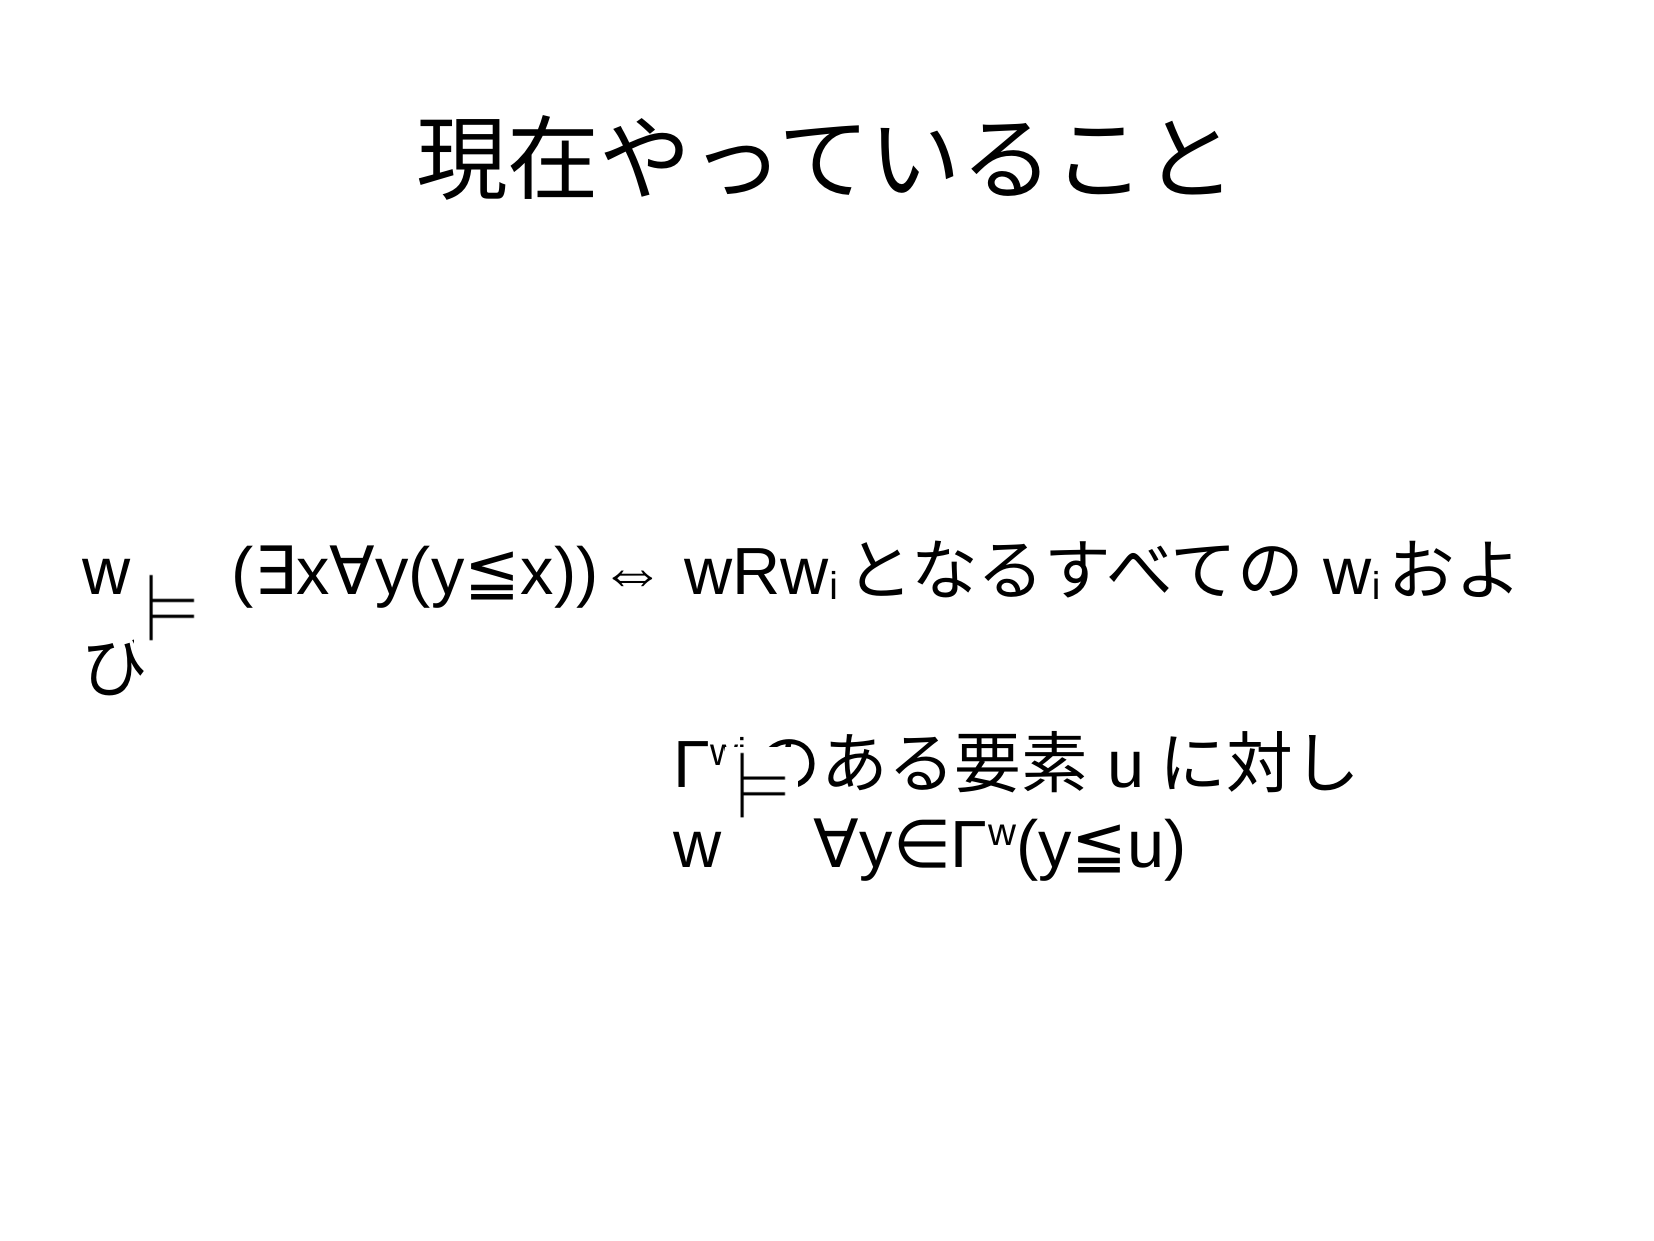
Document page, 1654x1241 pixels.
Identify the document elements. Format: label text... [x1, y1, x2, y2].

title 現在やっていること [82, 56, 1571, 250]
picture [134, 569, 207, 650]
subtitle w (∃x∀y(y≦x)) ⇔ wRwiとなるすべてのwiおよび Γwiのある要素uに対し w ∀y∈Γw(y≦u) [82, 297, 1571, 1102]
picture [725, 747, 798, 827]
